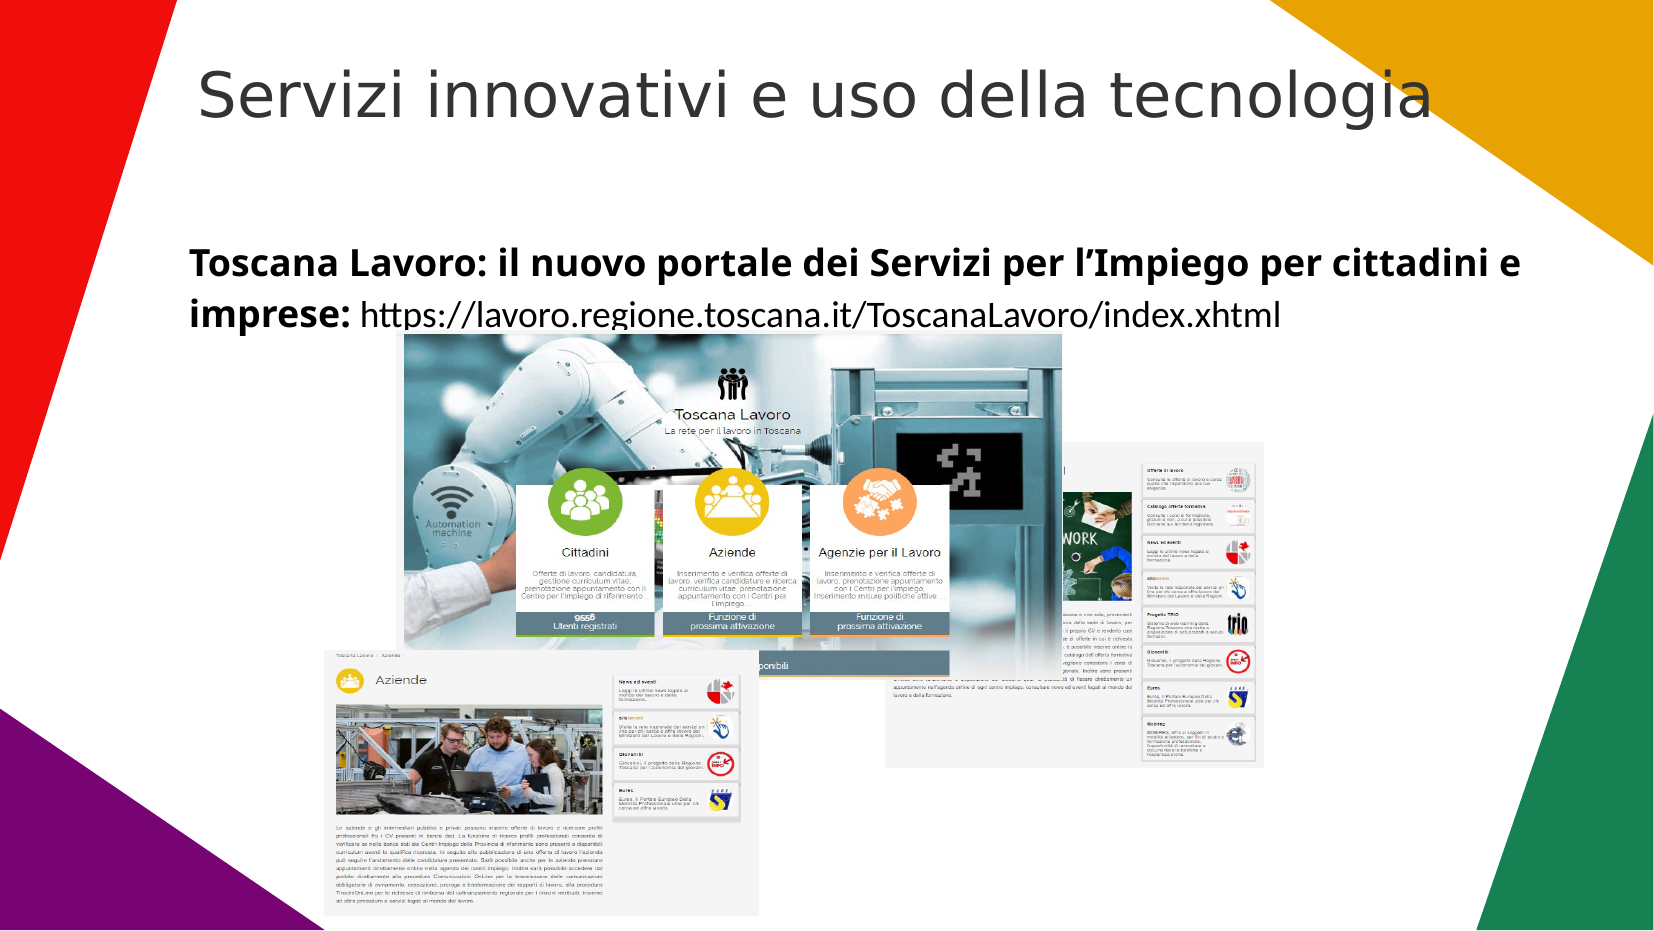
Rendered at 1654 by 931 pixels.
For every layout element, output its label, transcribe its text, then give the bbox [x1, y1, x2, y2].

title Servizi innovativi e uso della tecnologia [118, 59, 1536, 132]
picture [324, 330, 1264, 916]
list Toscana Lavoro: il nuovo portale dei Servizi per l’Impiego per cittadini e imprese: https://lavoro.regione.toscana.it/ToscanaLavoro/index.xhtml [118, 236, 1536, 827]
